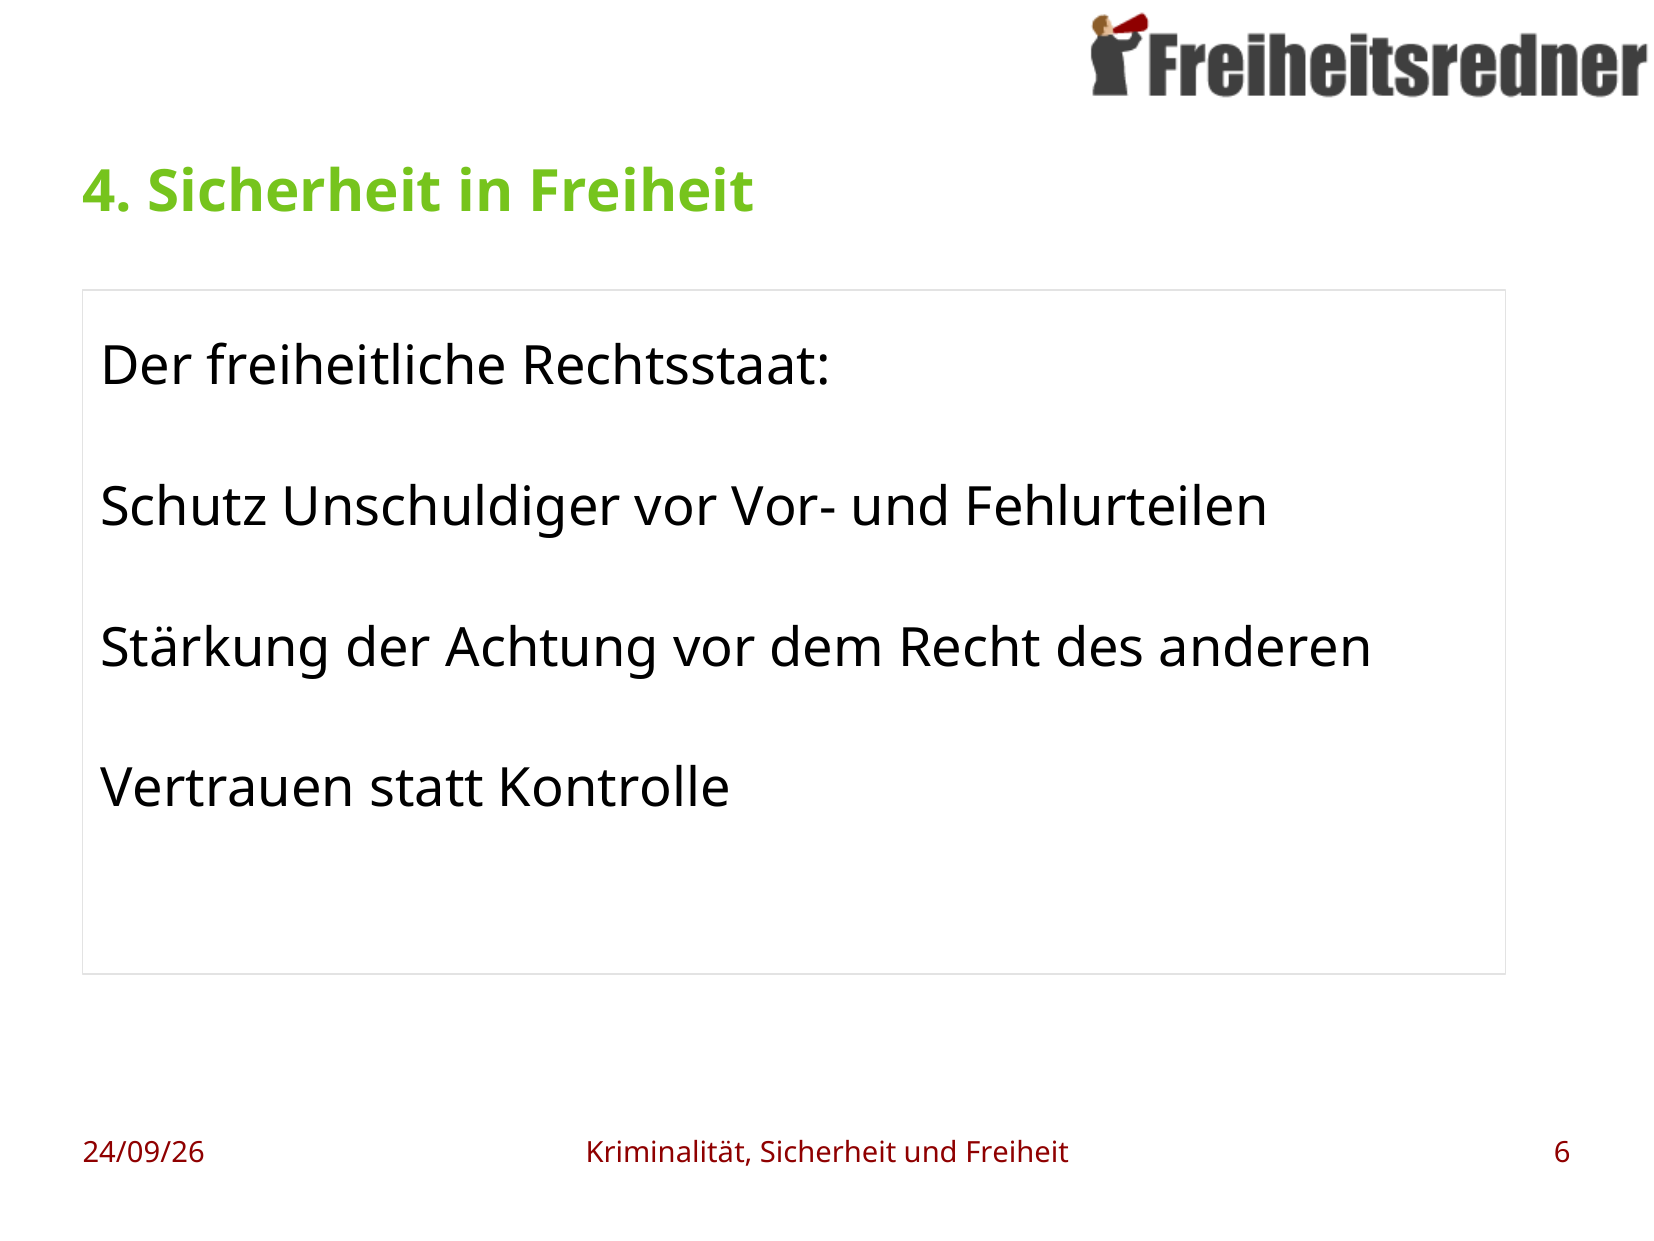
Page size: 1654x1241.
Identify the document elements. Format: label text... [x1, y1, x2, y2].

title 4. Sicherheit in Freiheit [82, 118, 1565, 257]
picture [1080, 5, 1650, 100]
list Der freiheitliche Rechtsstaat: Schutz Unschuldiger vor Vor- und Fehlurteilen Stärkung der Achtung vor dem Recht des anderen Vertrauen statt Kontrolle [82, 290, 1506, 975]
